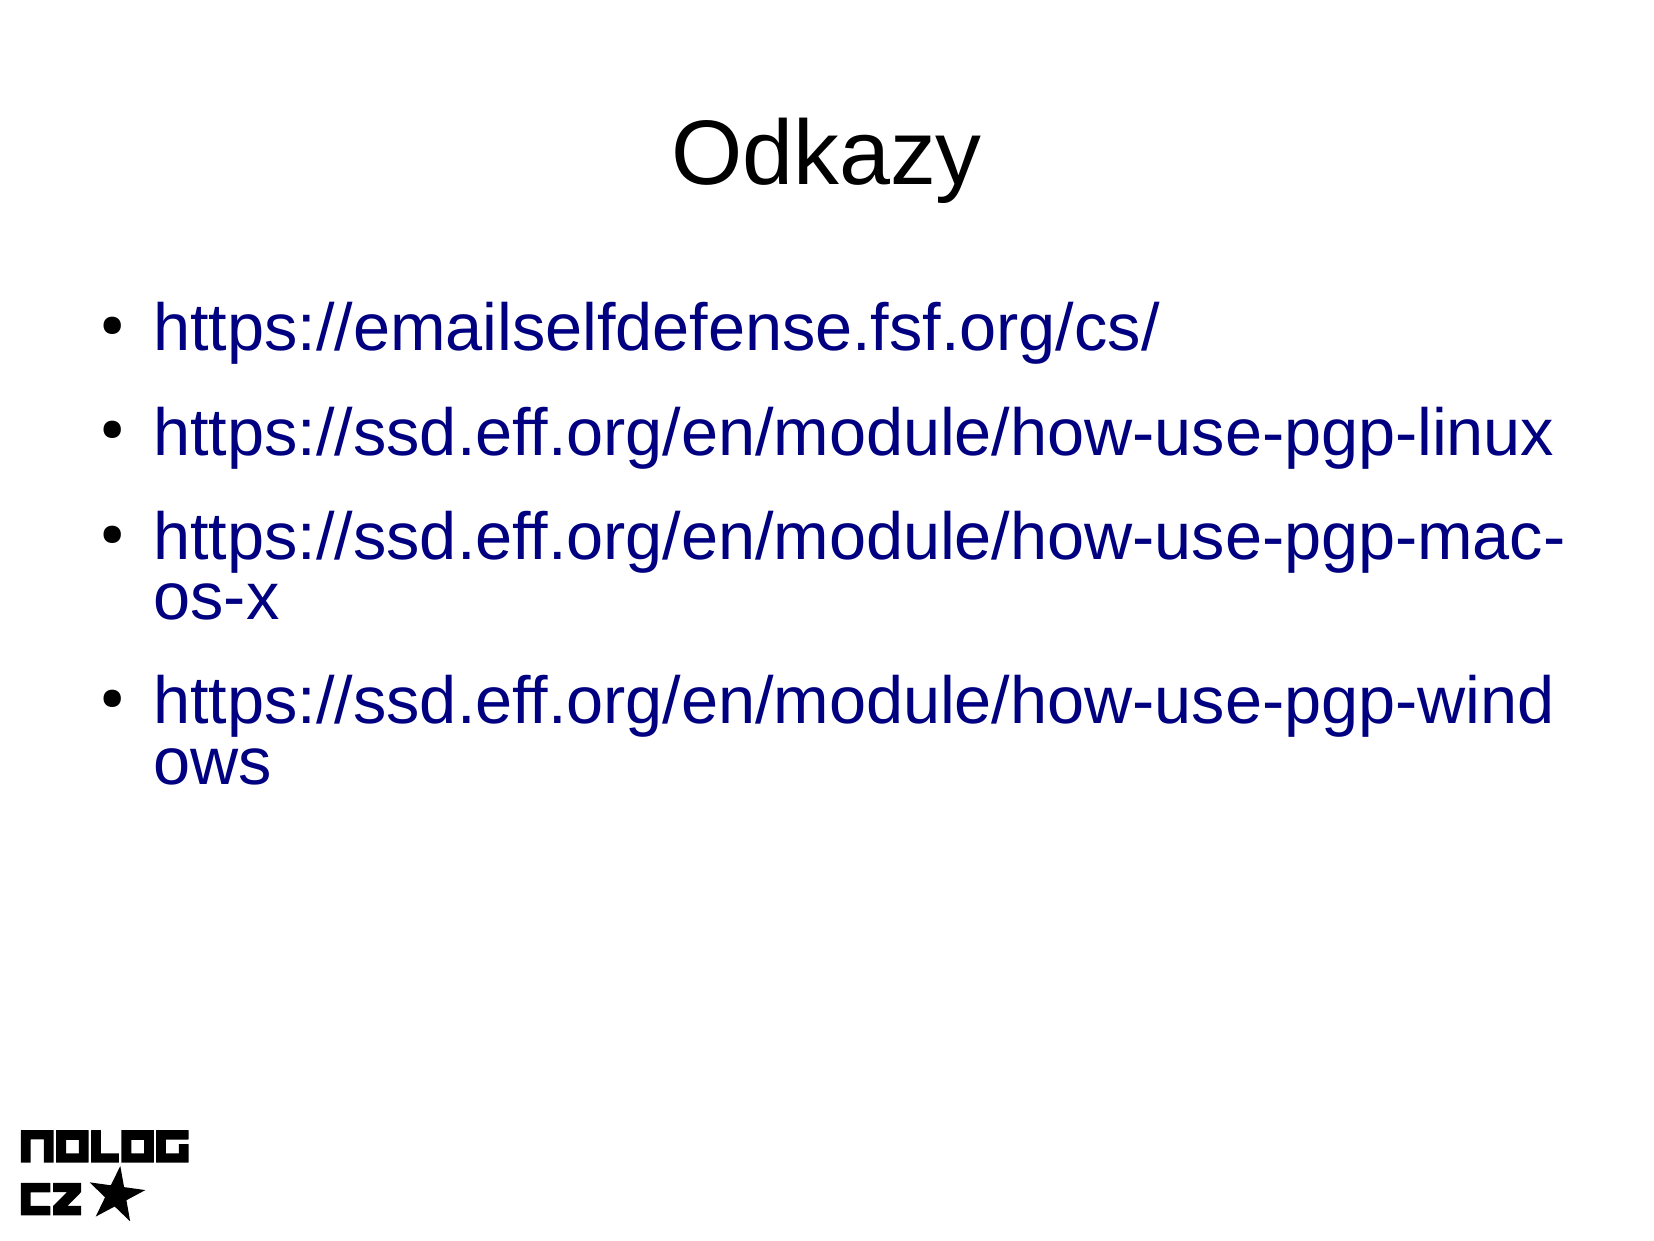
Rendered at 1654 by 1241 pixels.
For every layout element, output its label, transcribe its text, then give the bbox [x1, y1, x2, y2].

picture [14, 1125, 196, 1227]
title Odkazy [82, 49, 1571, 257]
list https://emailselfdefense.fsf.org/cs/ https://ssd.eff.org/en/module/how-use-pgp-linux https://ssd.eff.org/en/module/how-use-pgp-mac-os-x https://ssd.eff.org/en/module/how-use-pgp-windows [82, 290, 1571, 1010]
